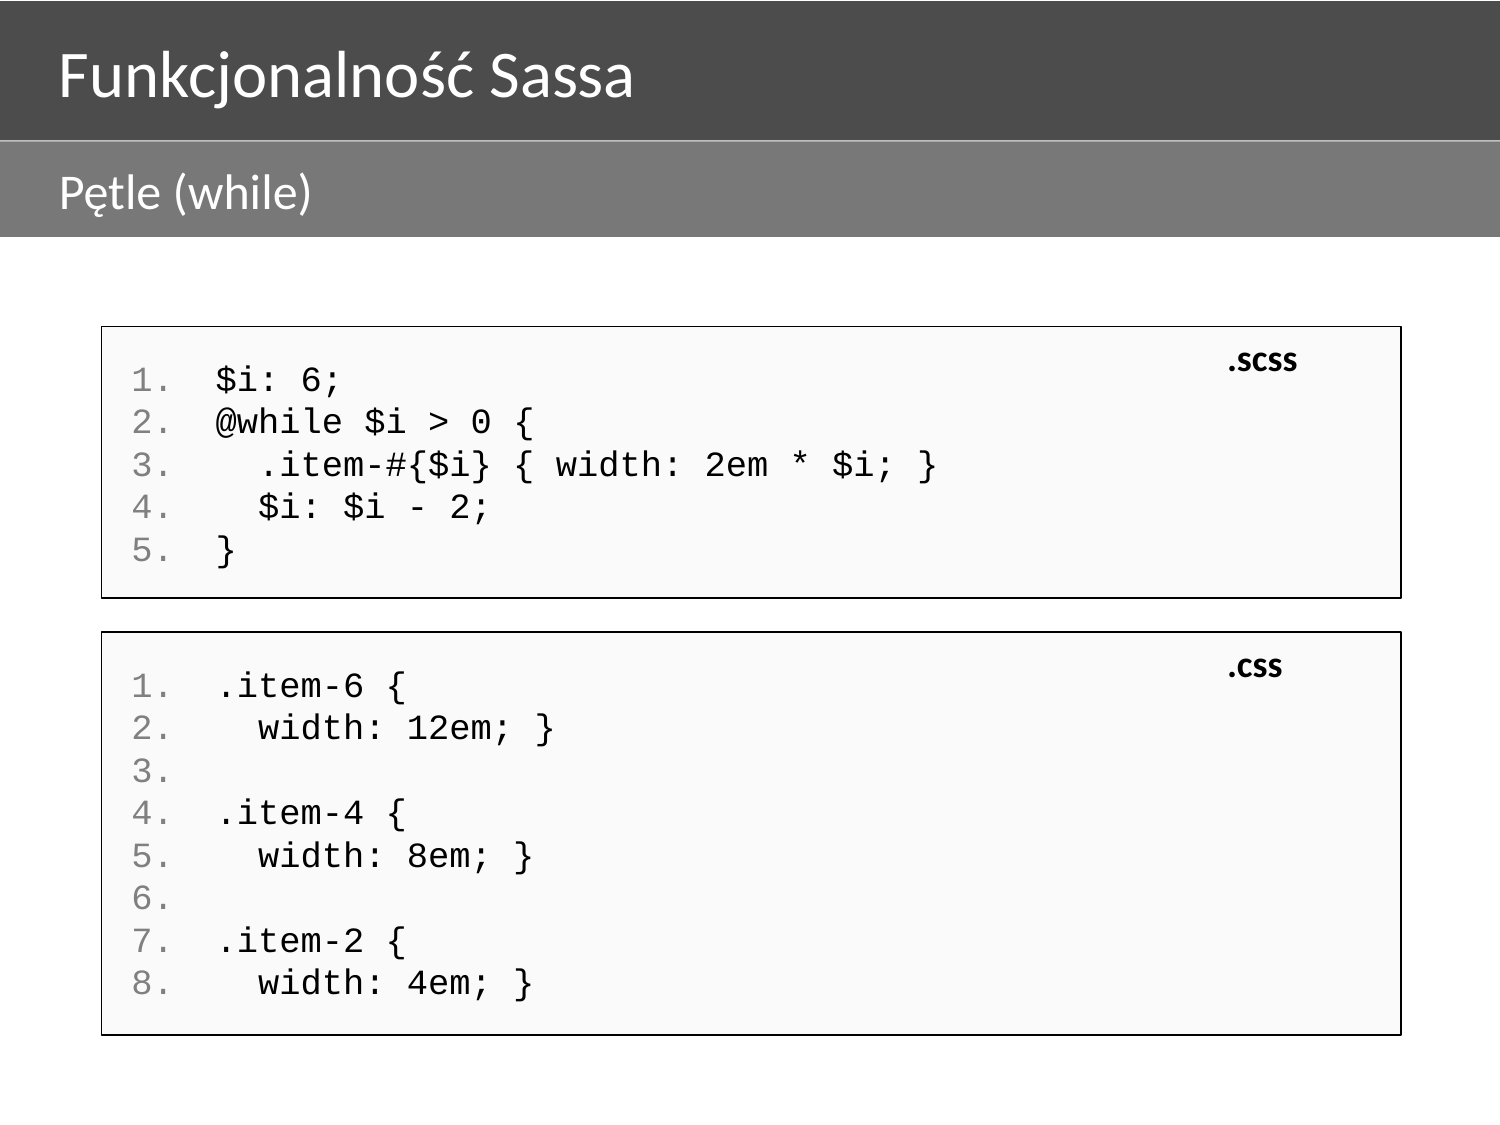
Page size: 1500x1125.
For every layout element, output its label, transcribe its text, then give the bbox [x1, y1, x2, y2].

text_box Funkcjonalność Sassa [0, 1, 1500, 140]
text_box .css [1211, 632, 1401, 693]
text_box $i: 6; @while $i > 0 { .item-#{$i} { width: 2em * $i; } $i: $i - 2; } [101, 326, 1401, 599]
text_box .item-6 { width: 12em; } .item-4 { width: 8em; } .item-2 { width: 4em; } [101, 632, 1401, 1036]
text_box Pętle (while) [0, 141, 1500, 237]
text_box .scss [1211, 326, 1401, 388]
